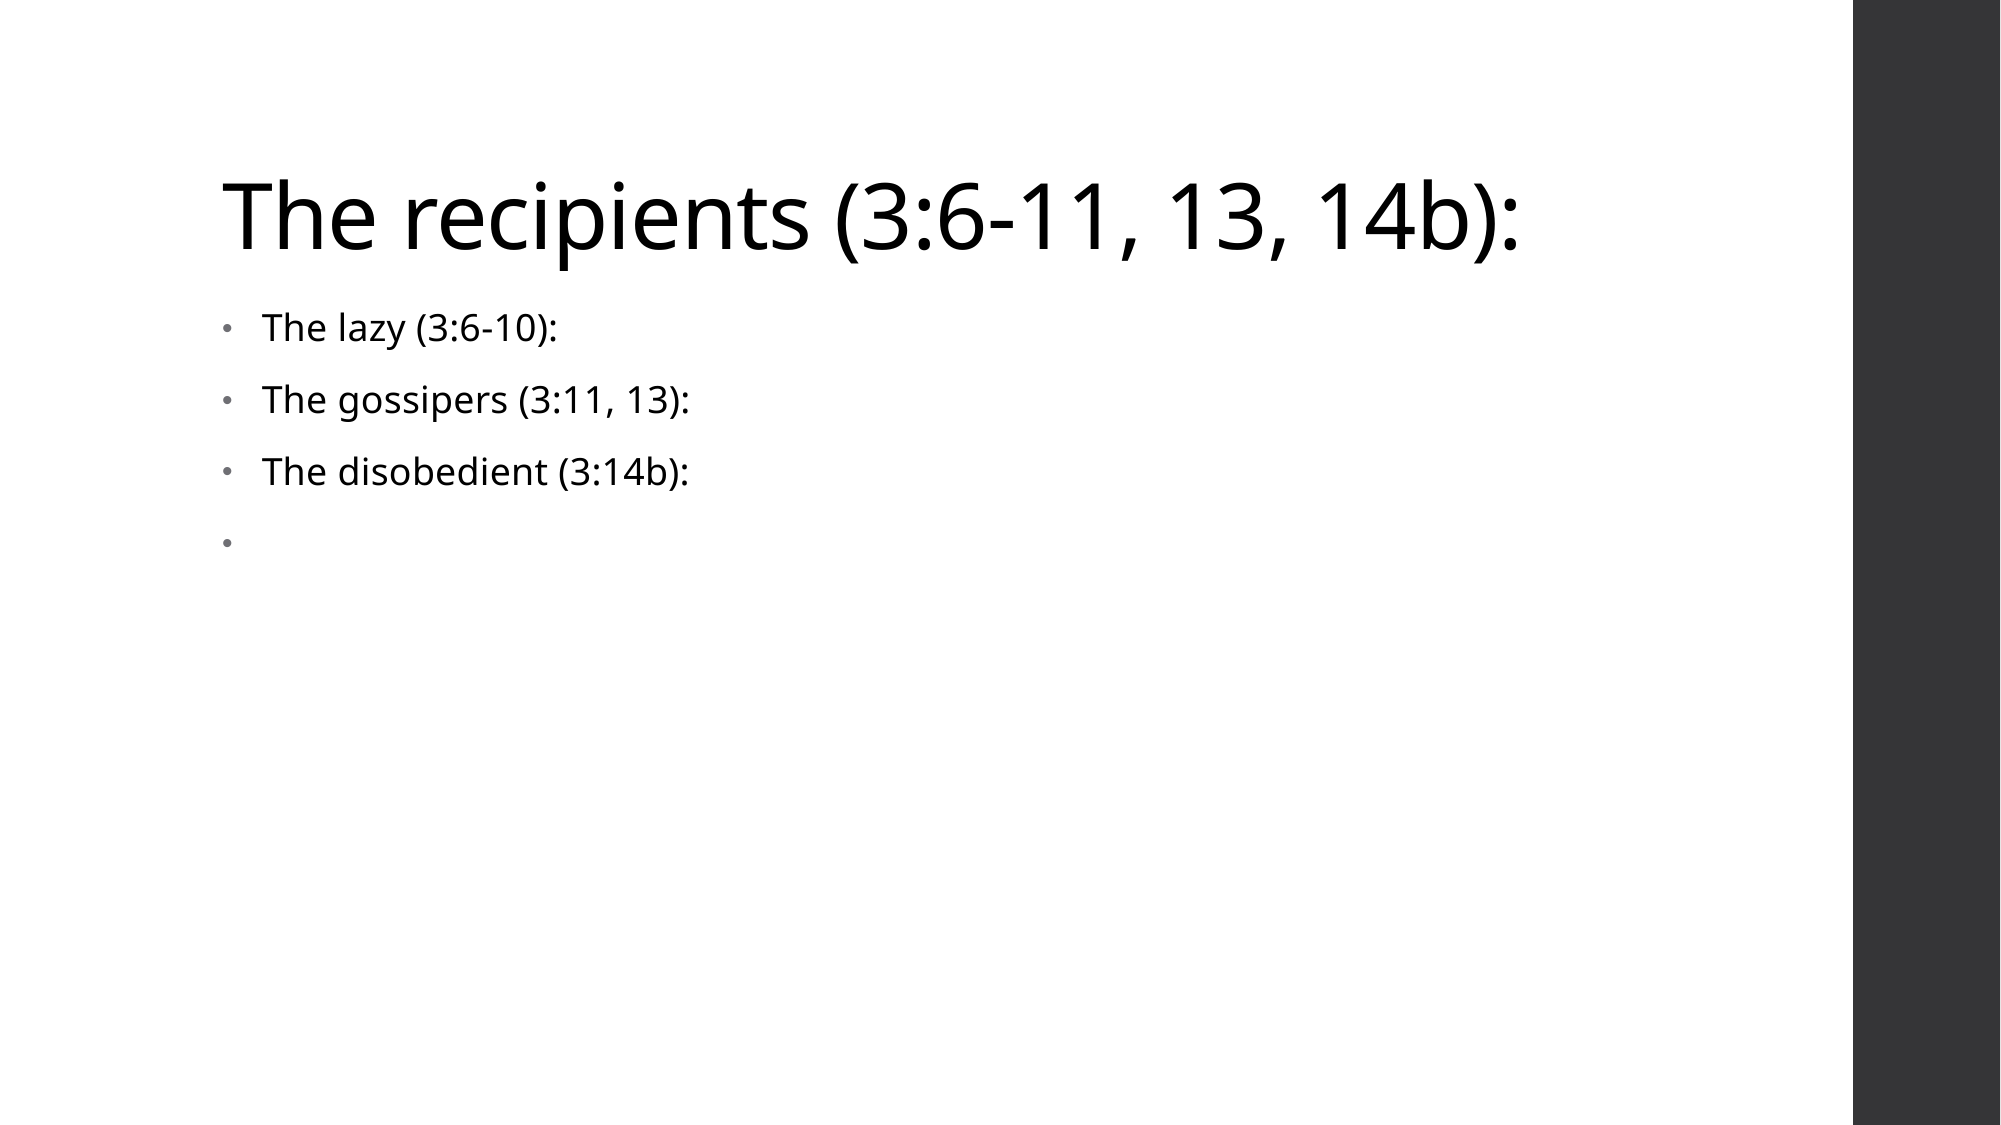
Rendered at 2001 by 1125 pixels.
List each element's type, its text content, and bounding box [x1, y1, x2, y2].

title The recipients (3:6-11, 13, 14b): [206, 60, 1797, 278]
list The lazy (3:6-10): The gossipers (3:11, 13): The disobedient (3:14b): [206, 299, 1617, 1014]
